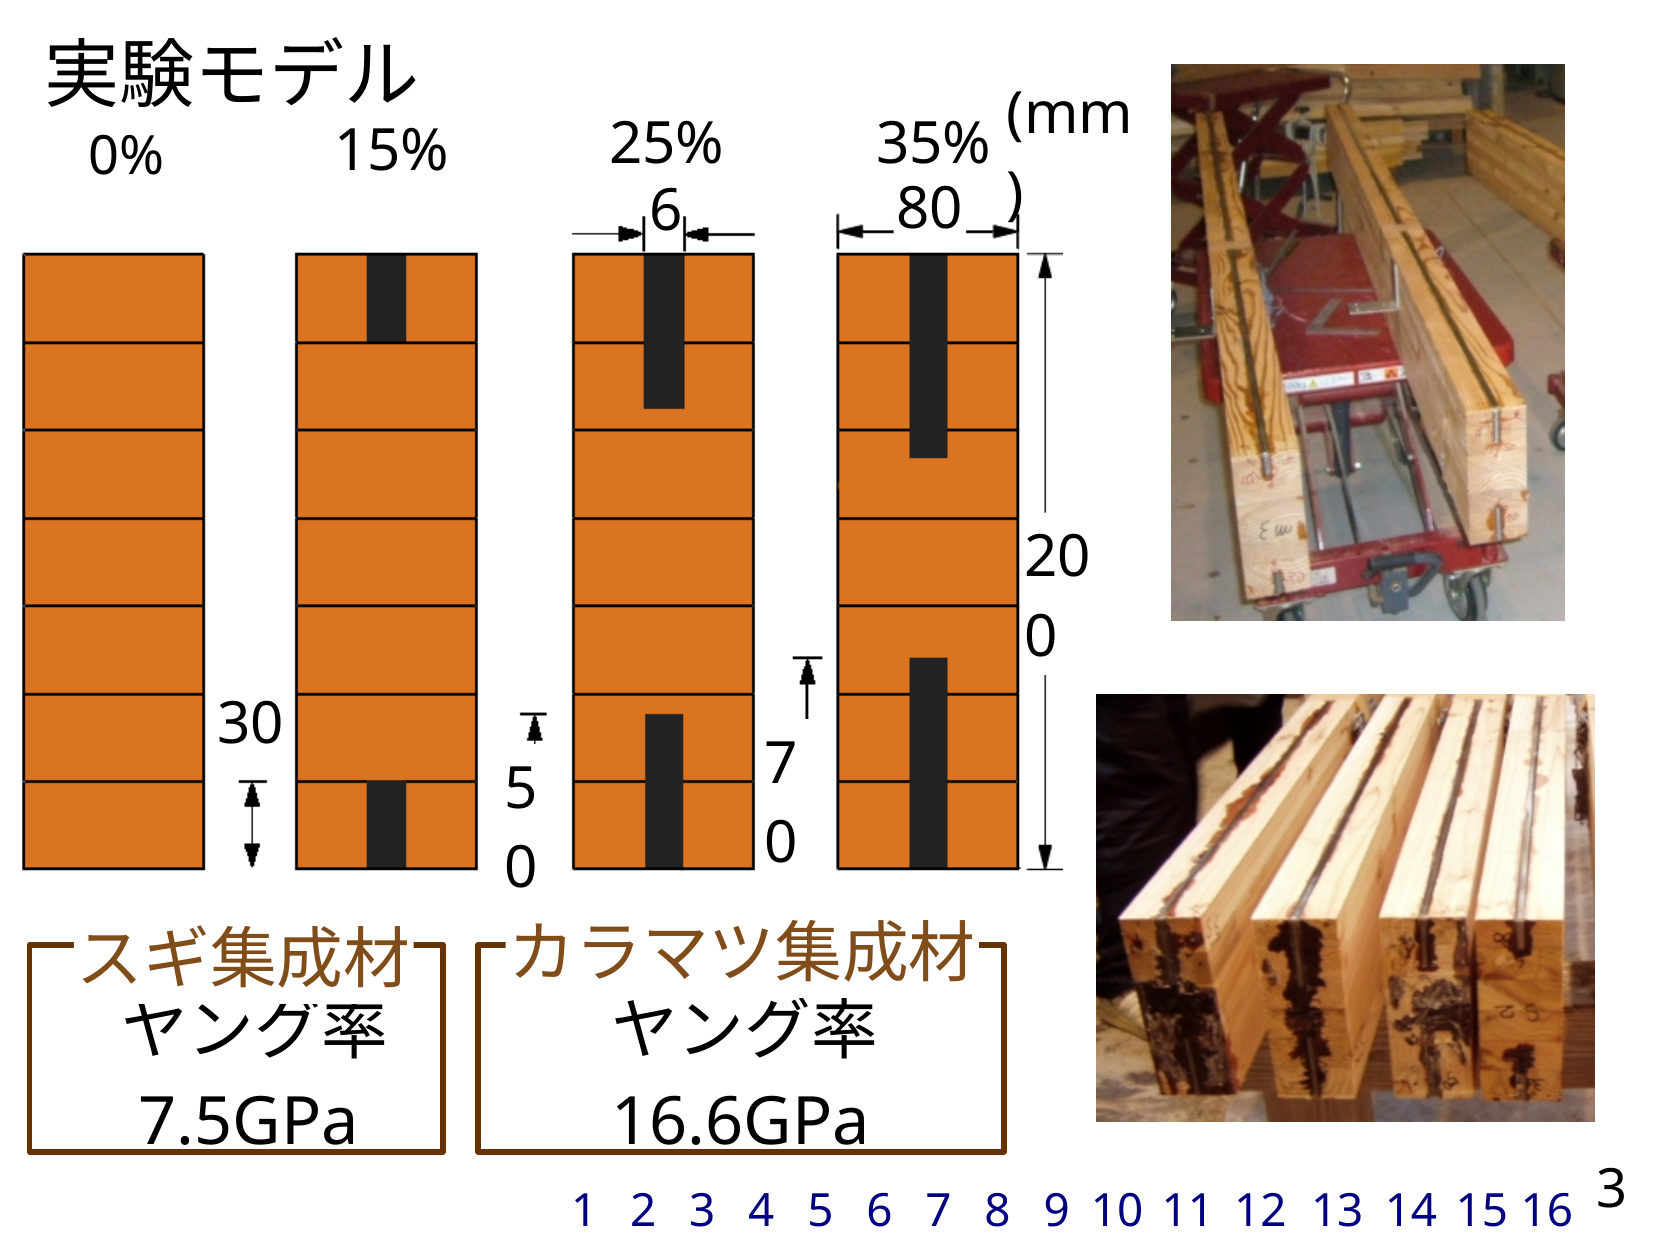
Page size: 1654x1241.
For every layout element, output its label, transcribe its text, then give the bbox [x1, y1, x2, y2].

text_box 1 [568, 1175, 628, 1238]
text_box 10 [1087, 1175, 1158, 1238]
text_box カラマツ集成材 [505, 897, 979, 987]
text_box 14 [1381, 1175, 1444, 1238]
text_box 4 [745, 1175, 804, 1238]
text_box スギ集成材 [73, 903, 414, 993]
text_box (mm) [1003, 69, 1152, 148]
text_box 3 [1593, 1147, 1652, 1221]
text_box 5 [804, 1175, 863, 1238]
text_box 35% [875, 99, 993, 178]
text_box 80 [897, 164, 962, 243]
text_box 6 [649, 178, 686, 243]
text_box 12 [1231, 1175, 1294, 1238]
text_box 2 [628, 1175, 686, 1238]
text_box 3 [686, 1175, 745, 1238]
text_box 25% [620, 99, 714, 178]
text_box 9 [1040, 1175, 1087, 1238]
text_box 8 [981, 1175, 1040, 1238]
text_box 実験モデル [41, 13, 473, 113]
text_box ヤング率 16.6GPa [608, 998, 886, 1149]
text_box 15% [340, 106, 443, 185]
text_box 70 [761, 719, 833, 798]
text_box 6 [863, 1175, 922, 1238]
text_box 7 [922, 1175, 981, 1238]
picture [1171, 64, 1565, 621]
text_box 200 [1021, 512, 1123, 591]
picture [7, 118, 1063, 883]
text_box 13 [1308, 1175, 1371, 1238]
text_box ヤング率 7.5GPa [118, 1004, 414, 1149]
text_box 15 [1452, 1175, 1515, 1238]
text_box 0% [96, 115, 158, 189]
picture [1096, 694, 1595, 1123]
text_box 16 [1517, 1175, 1580, 1238]
text_box 11 [1158, 1175, 1231, 1238]
text_box 50 [501, 744, 567, 822]
text_box 30 [218, 679, 283, 768]
